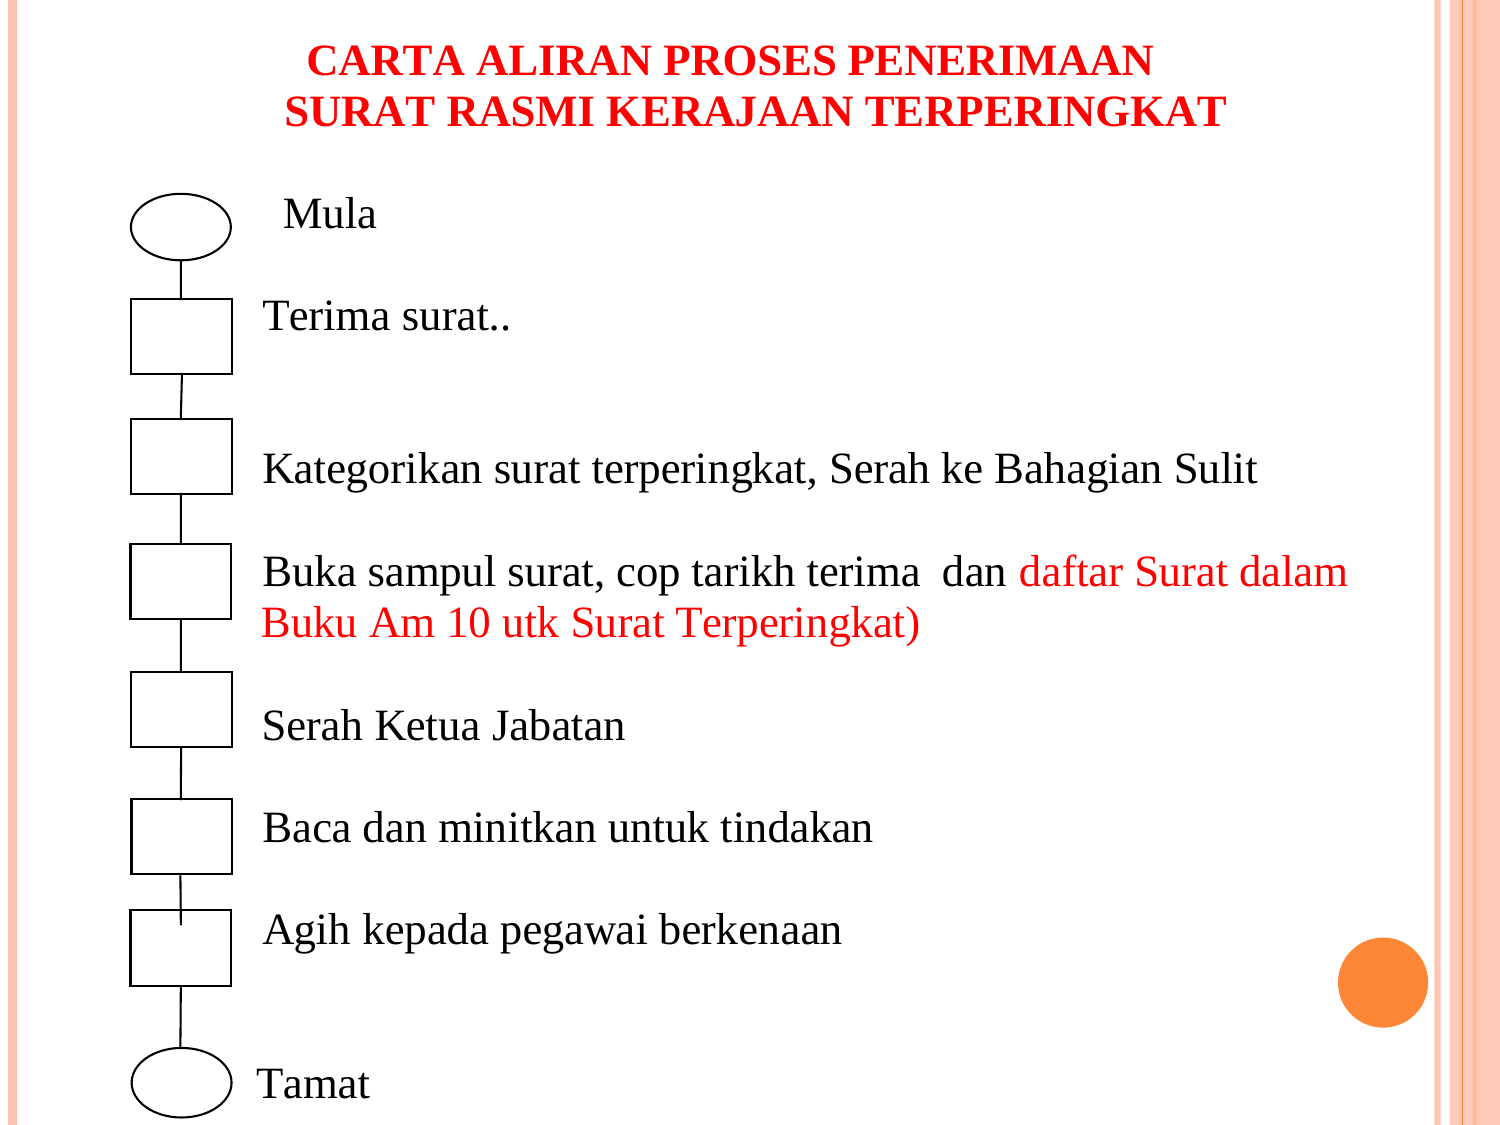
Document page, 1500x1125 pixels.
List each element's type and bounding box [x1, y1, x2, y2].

chart [105, 34, 1405, 1125]
